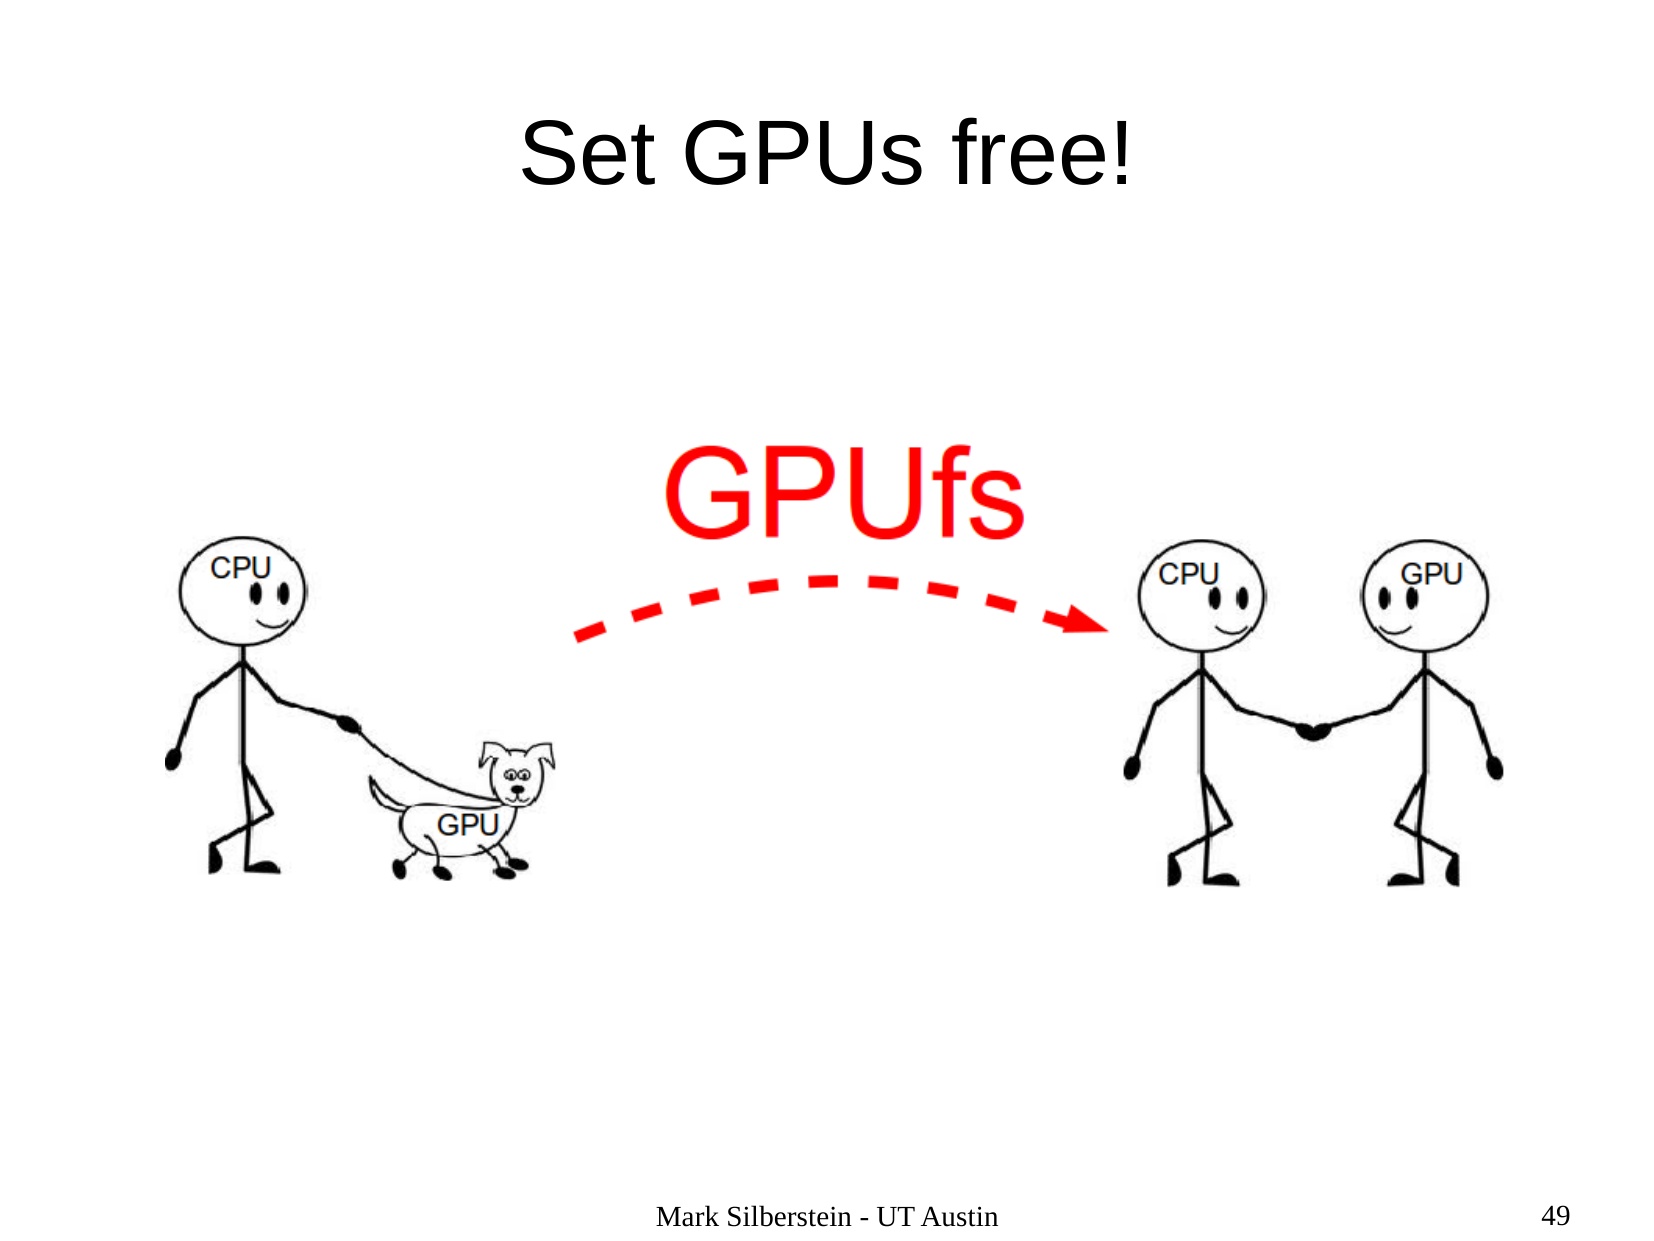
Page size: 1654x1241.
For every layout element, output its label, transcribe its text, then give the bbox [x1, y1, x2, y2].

picture [165, 418, 1516, 895]
title Set GPUs free! [82, 49, 1571, 257]
